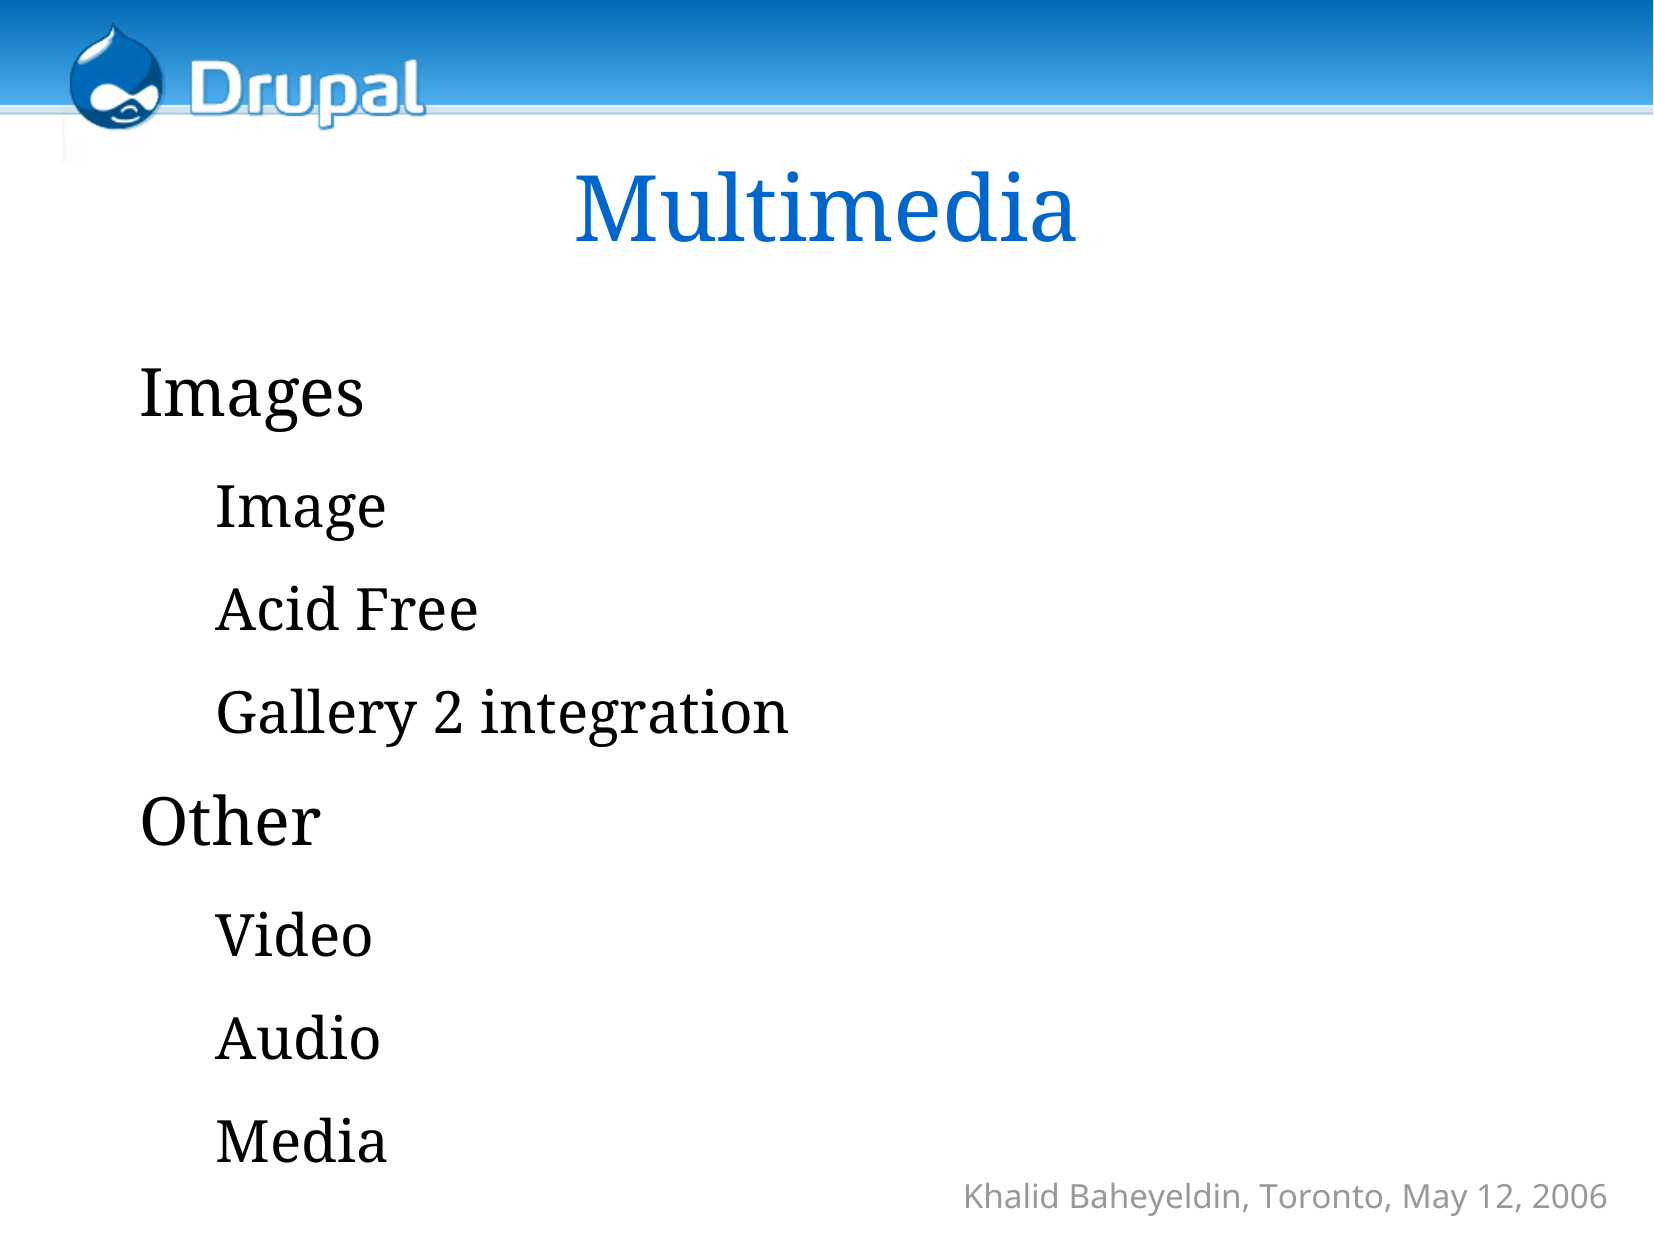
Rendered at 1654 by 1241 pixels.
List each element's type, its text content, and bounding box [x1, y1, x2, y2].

title Multimedia [121, 102, 1533, 311]
picture [0, 0, 1654, 1241]
list Images Image Acid Free Gallery 2 integration Other Video Audio Media [121, 344, 1533, 1127]
